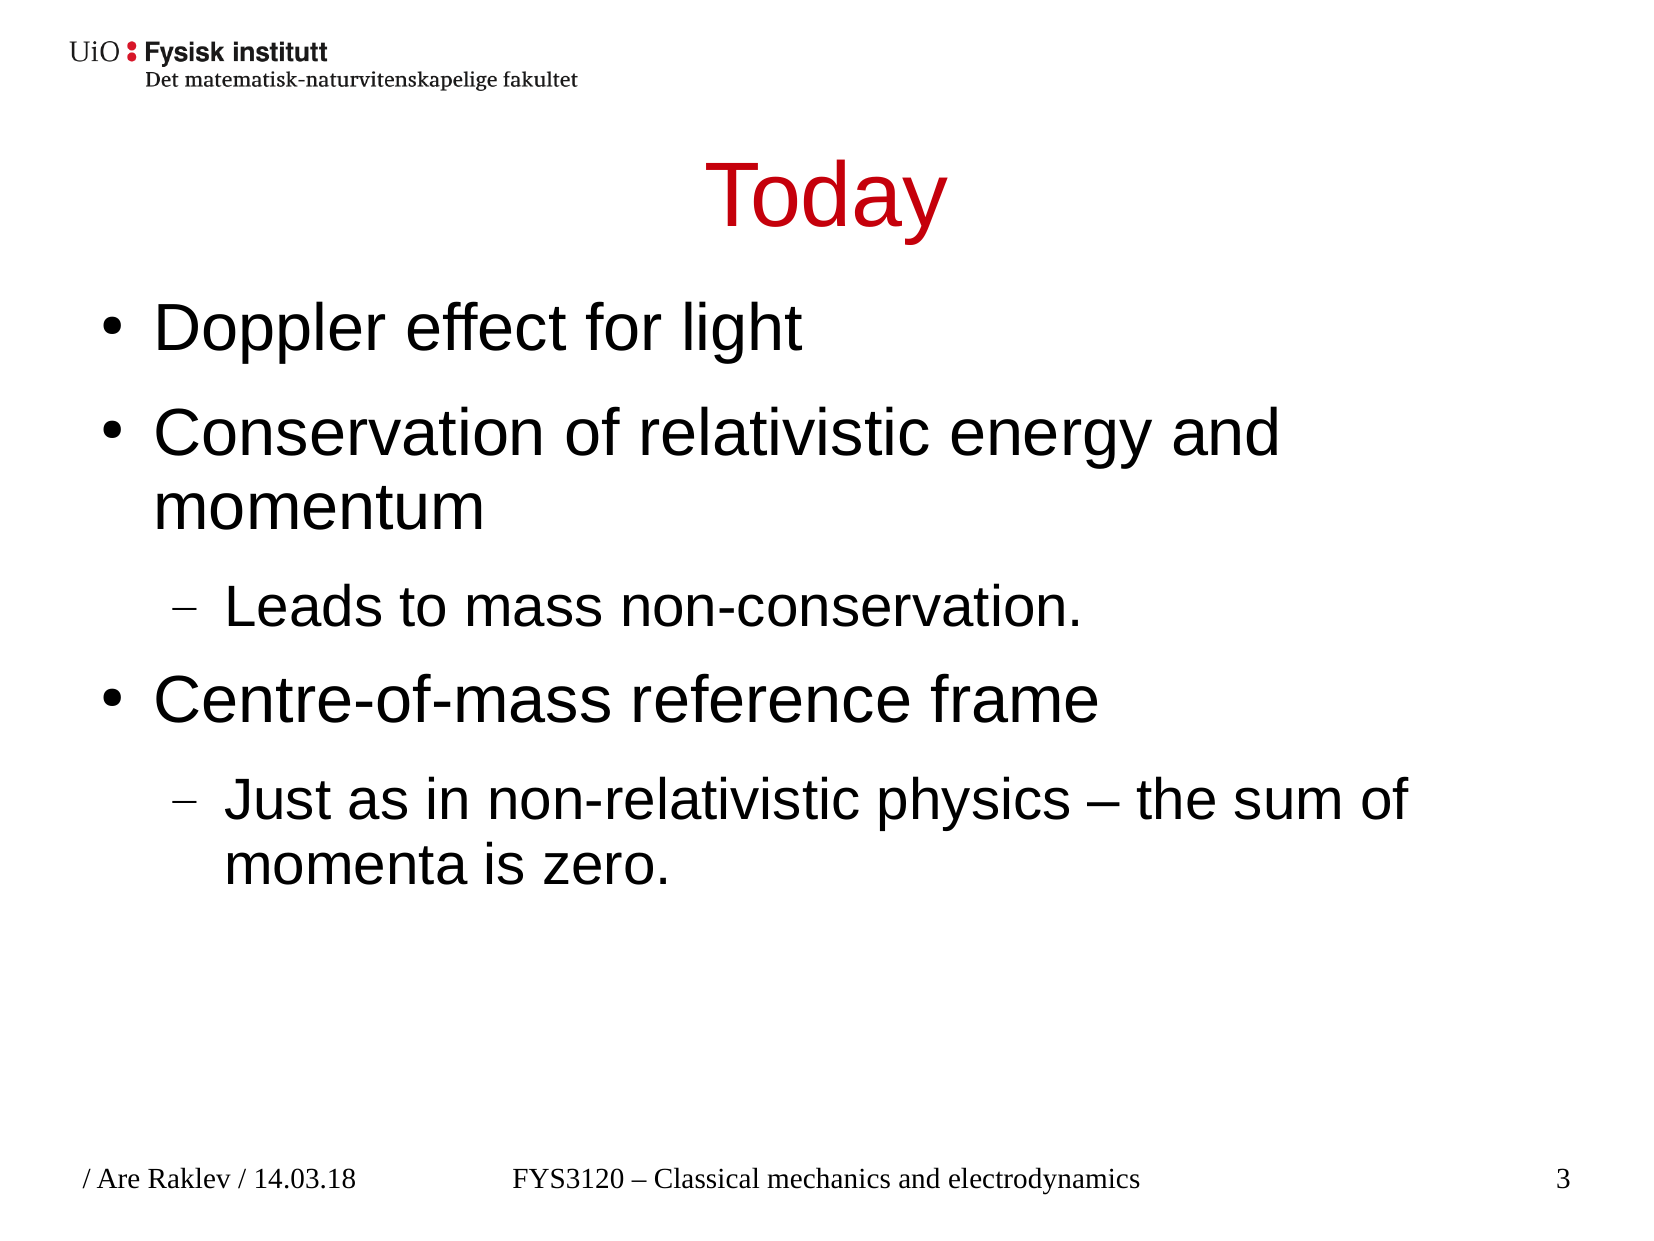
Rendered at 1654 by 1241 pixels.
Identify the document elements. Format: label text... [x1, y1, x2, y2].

picture [68, 37, 581, 93]
title Today [82, 90, 1571, 290]
list Doppler effect for light Conservation of relativistic energy and momentum Leads to mass non-conservation. Centre-of-mass reference frame Just as in non-relativistic physics – the sum of momenta is zero. [82, 290, 1571, 1094]
